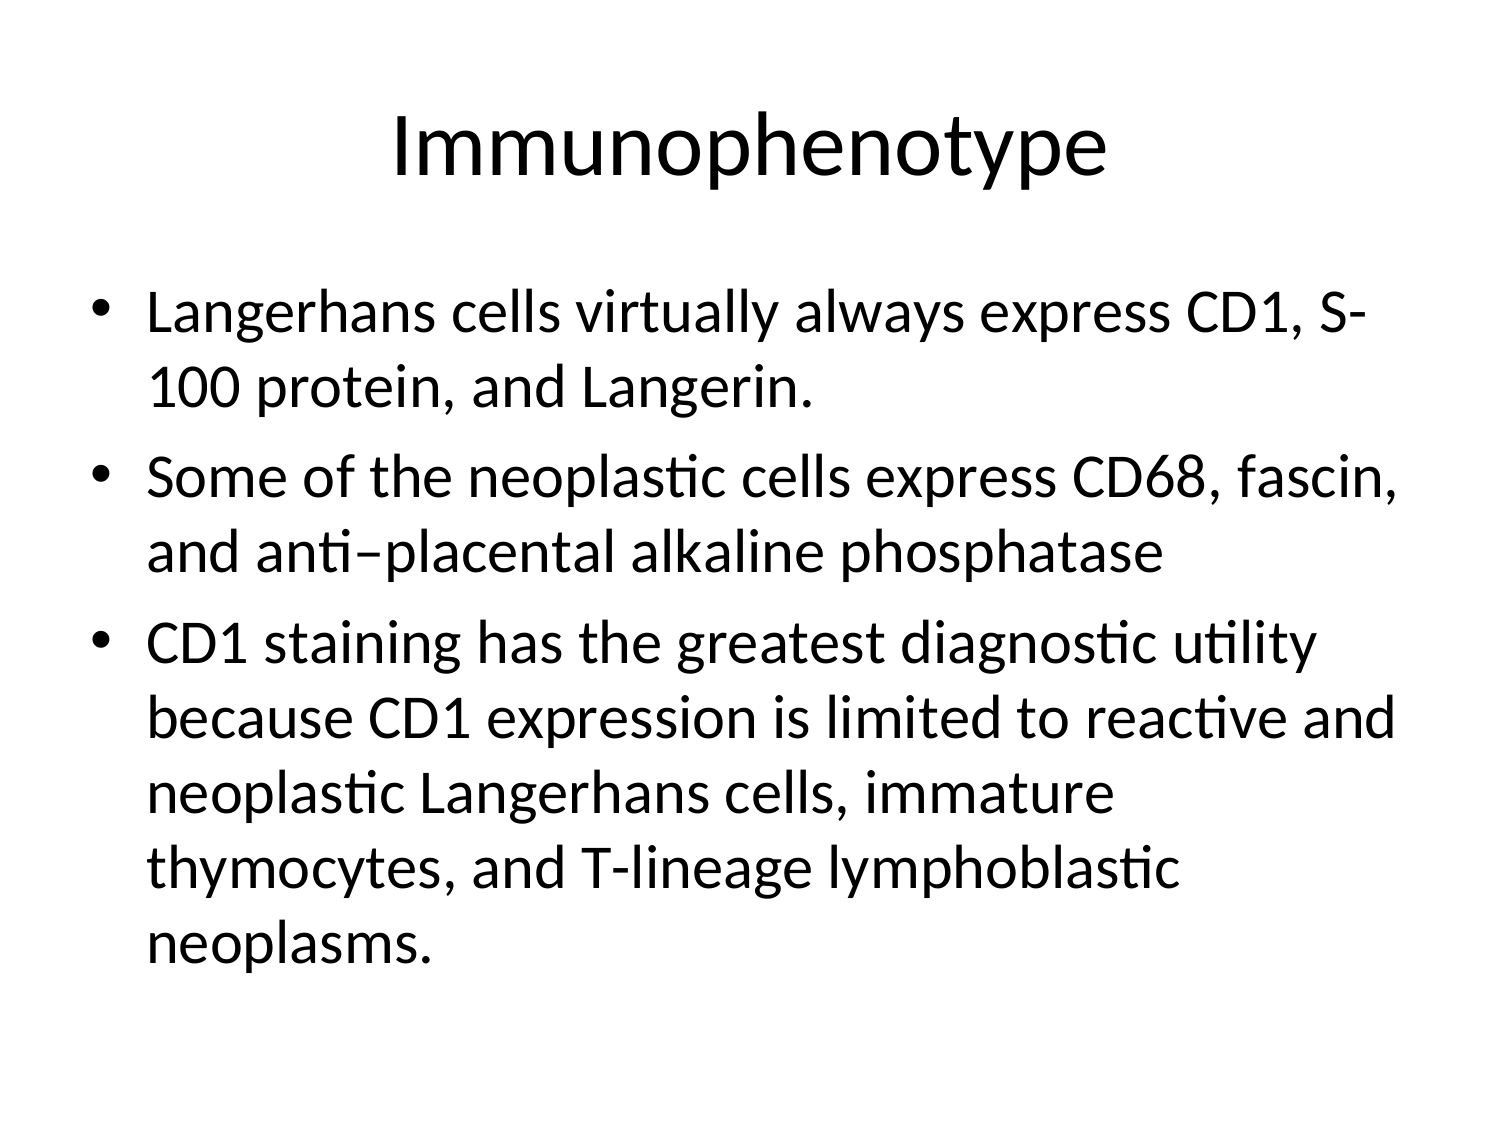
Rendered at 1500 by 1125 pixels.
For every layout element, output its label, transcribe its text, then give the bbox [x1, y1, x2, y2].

title Immunophenotype [75, 45, 1426, 233]
list Langerhans cells virtually always express CD1, S-100 protein, and Langerin. Some of the neoplastic cells express CD68, fascin, and anti–placental alkaline phosphatase CD1 staining has the greatest diagnostic utility because CD1 expression is limited to reactive and neoplastic Langerhans cells, immature thymocytes, and T-lineage lymphoblastic neoplasms. [75, 262, 1426, 1005]
